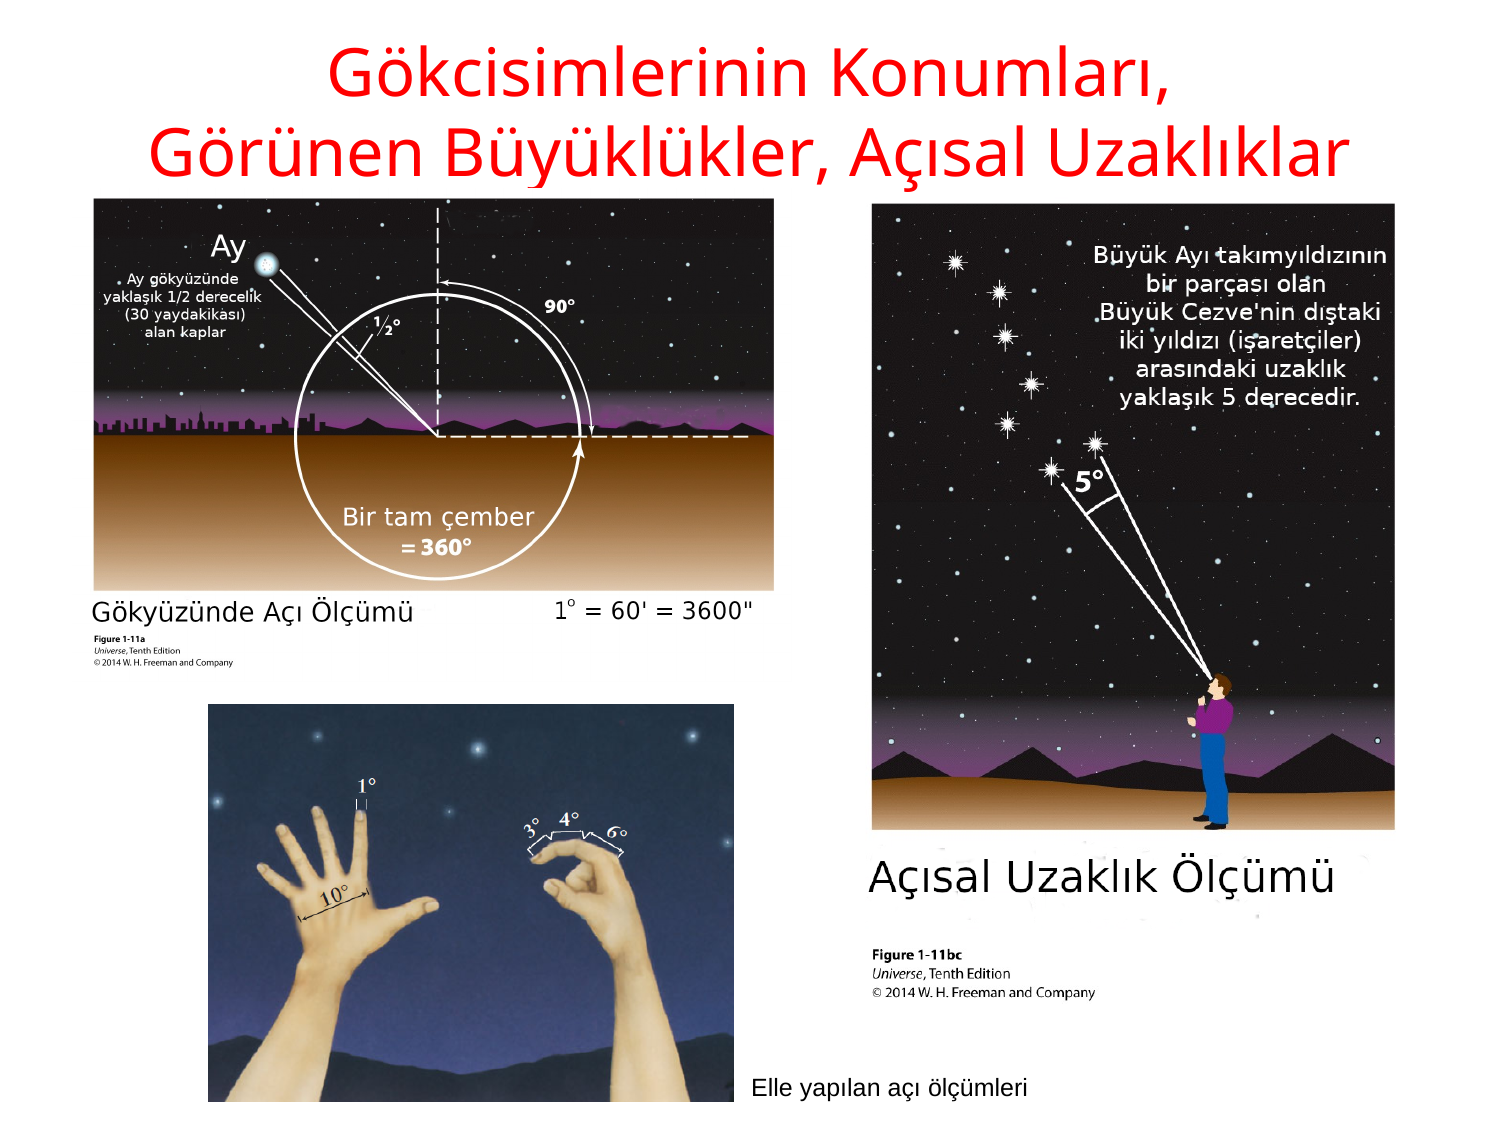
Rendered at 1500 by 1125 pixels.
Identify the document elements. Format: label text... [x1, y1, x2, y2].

picture [72, 188, 792, 682]
title Gökcisimlerinin Konumları, Görünen Büyüklükler, Açısal Uzaklıklar [75, 15, 1426, 204]
picture [208, 704, 734, 1102]
picture [847, 192, 1424, 1008]
text_box Elle yapılan açı ölçümleri [736, 1064, 1337, 1110]
